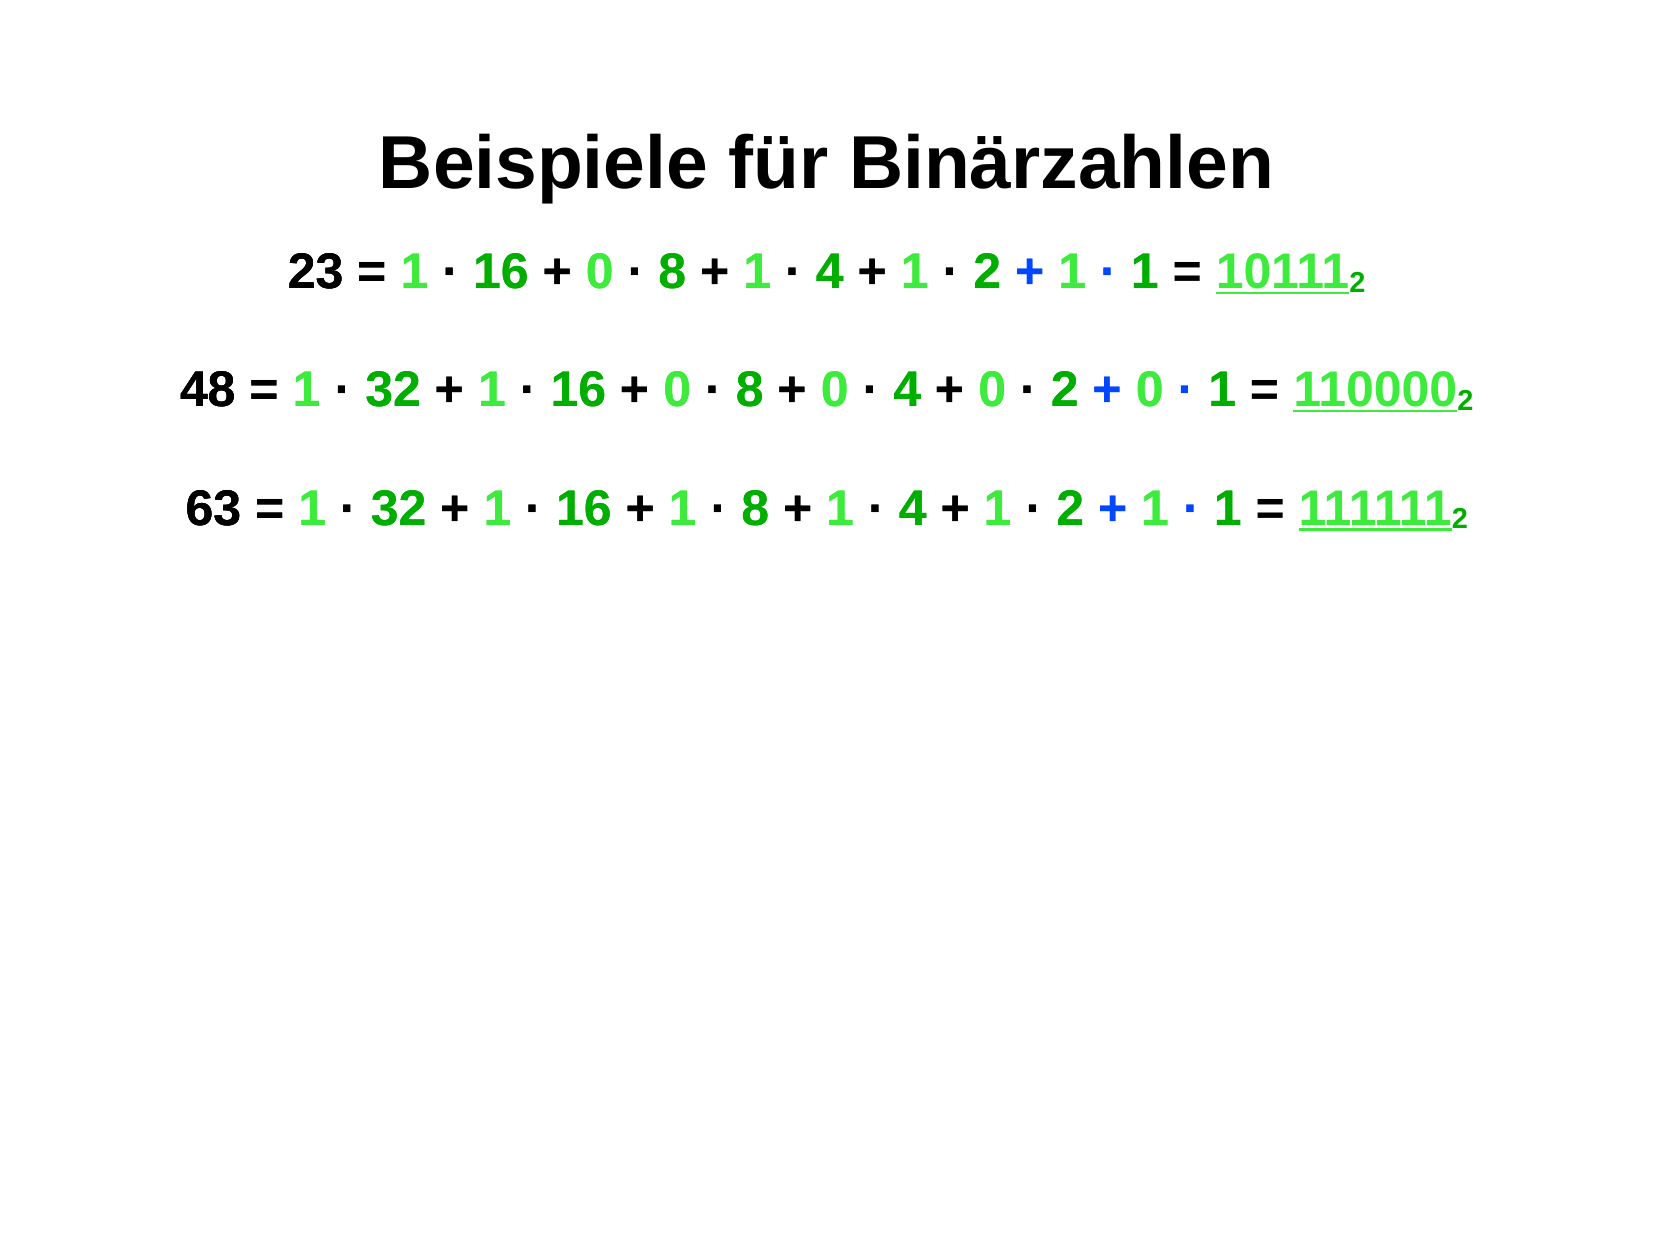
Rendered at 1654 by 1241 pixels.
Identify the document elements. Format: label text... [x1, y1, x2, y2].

text_box 23 = 1 · 16 + 0 · 8 + 1 · 4 + 1 · 2 + 1 · 1 = 101112 [59, 236, 1595, 325]
text_box 63 = 1 · 32 + 1 · 16 + 1 · 8 + 1 · 4 + 1 · 2 + 1 · 1 = 1111112 [59, 472, 1595, 561]
text_box 48 = 1 · 32 + 1 · 16 + 0 · 8 + 0 · 4 + 0 · 2 + 0 · 1 = 1100002 [59, 354, 1595, 443]
title Beispiele für Binärzahlen [88, 78, 1565, 236]
